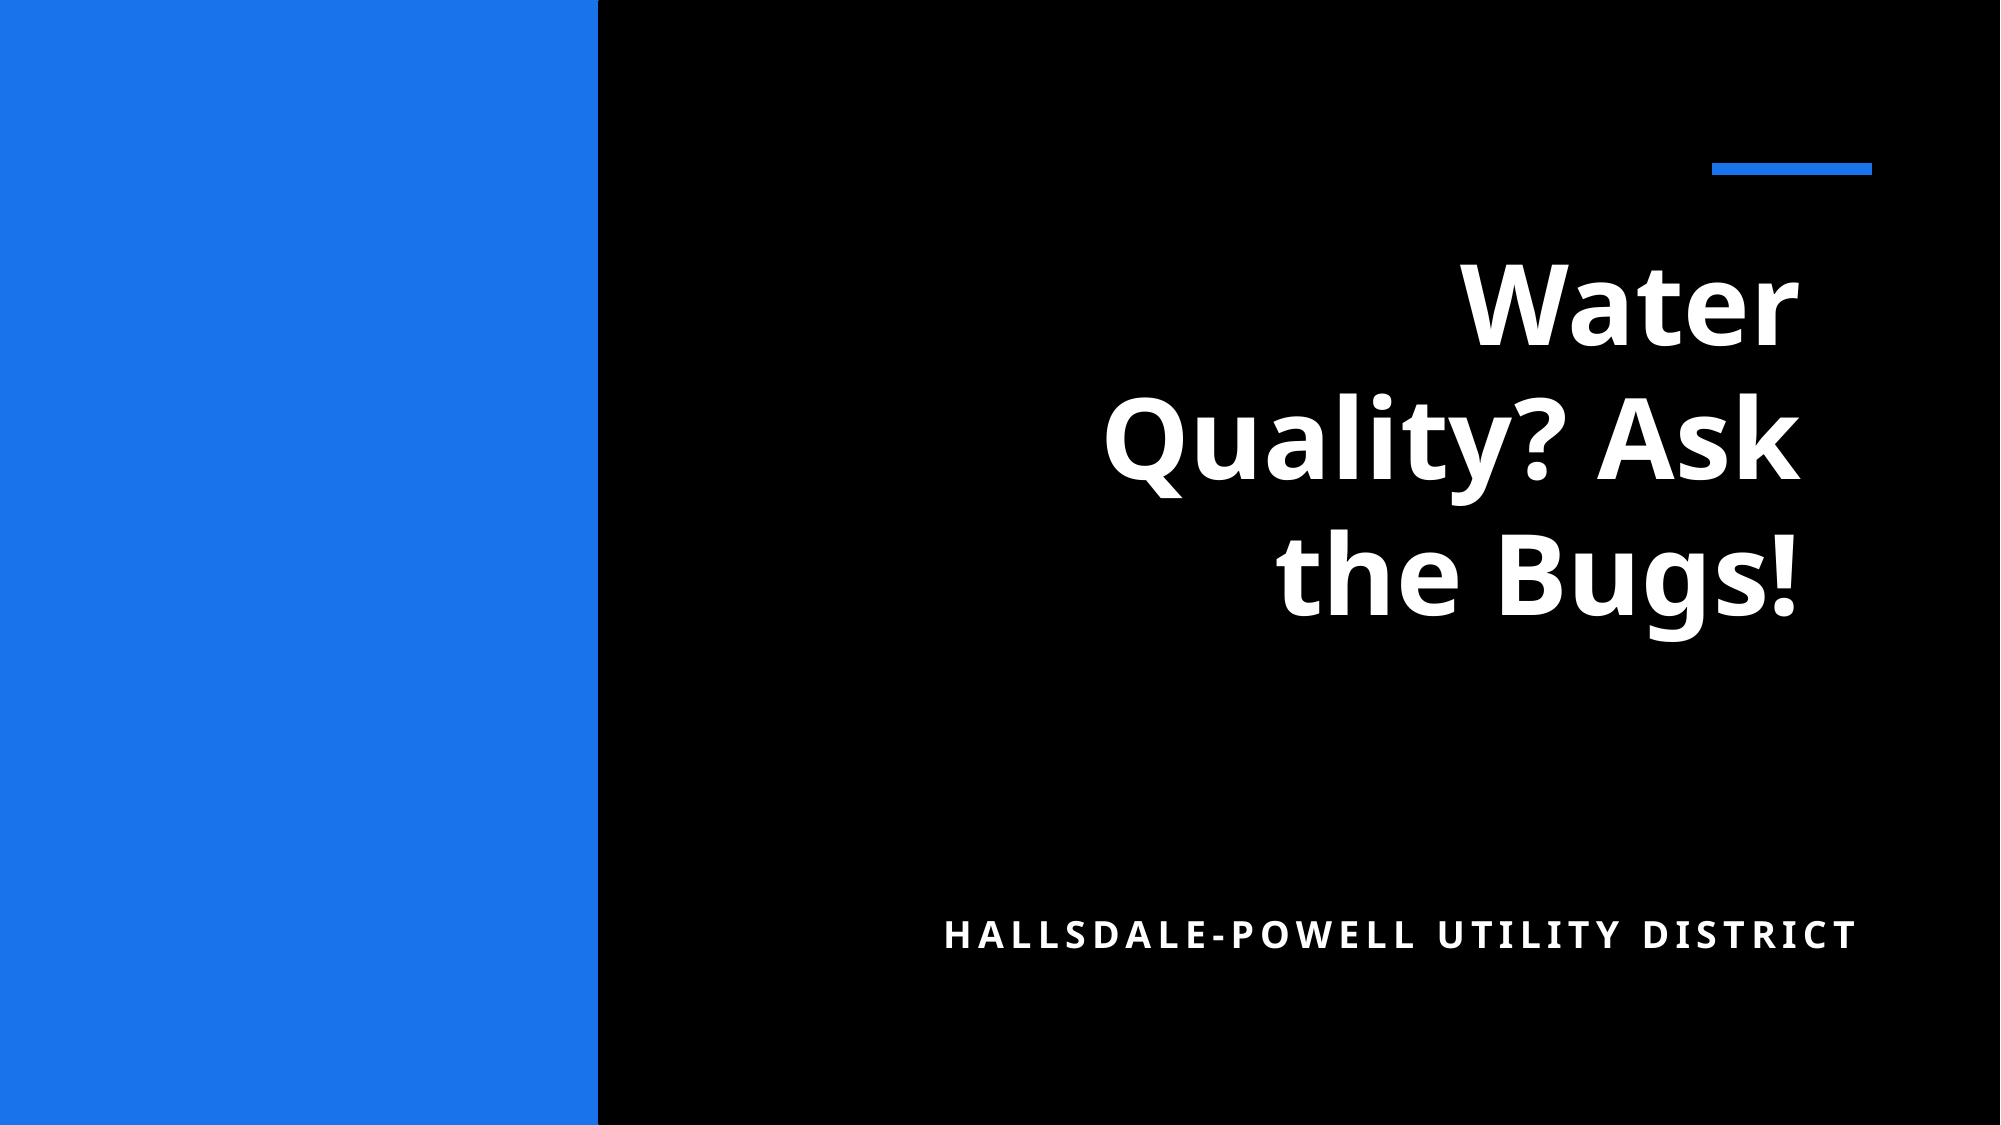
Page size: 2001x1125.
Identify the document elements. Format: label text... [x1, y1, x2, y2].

text_box [599, 0, 2000, 1125]
title Water Quality? Ask the Bugs! [1085, 224, 1892, 707]
picture [0, 0, 599, 1125]
subtitle Hallsdale-Powell Utility District [928, 752, 1892, 964]
